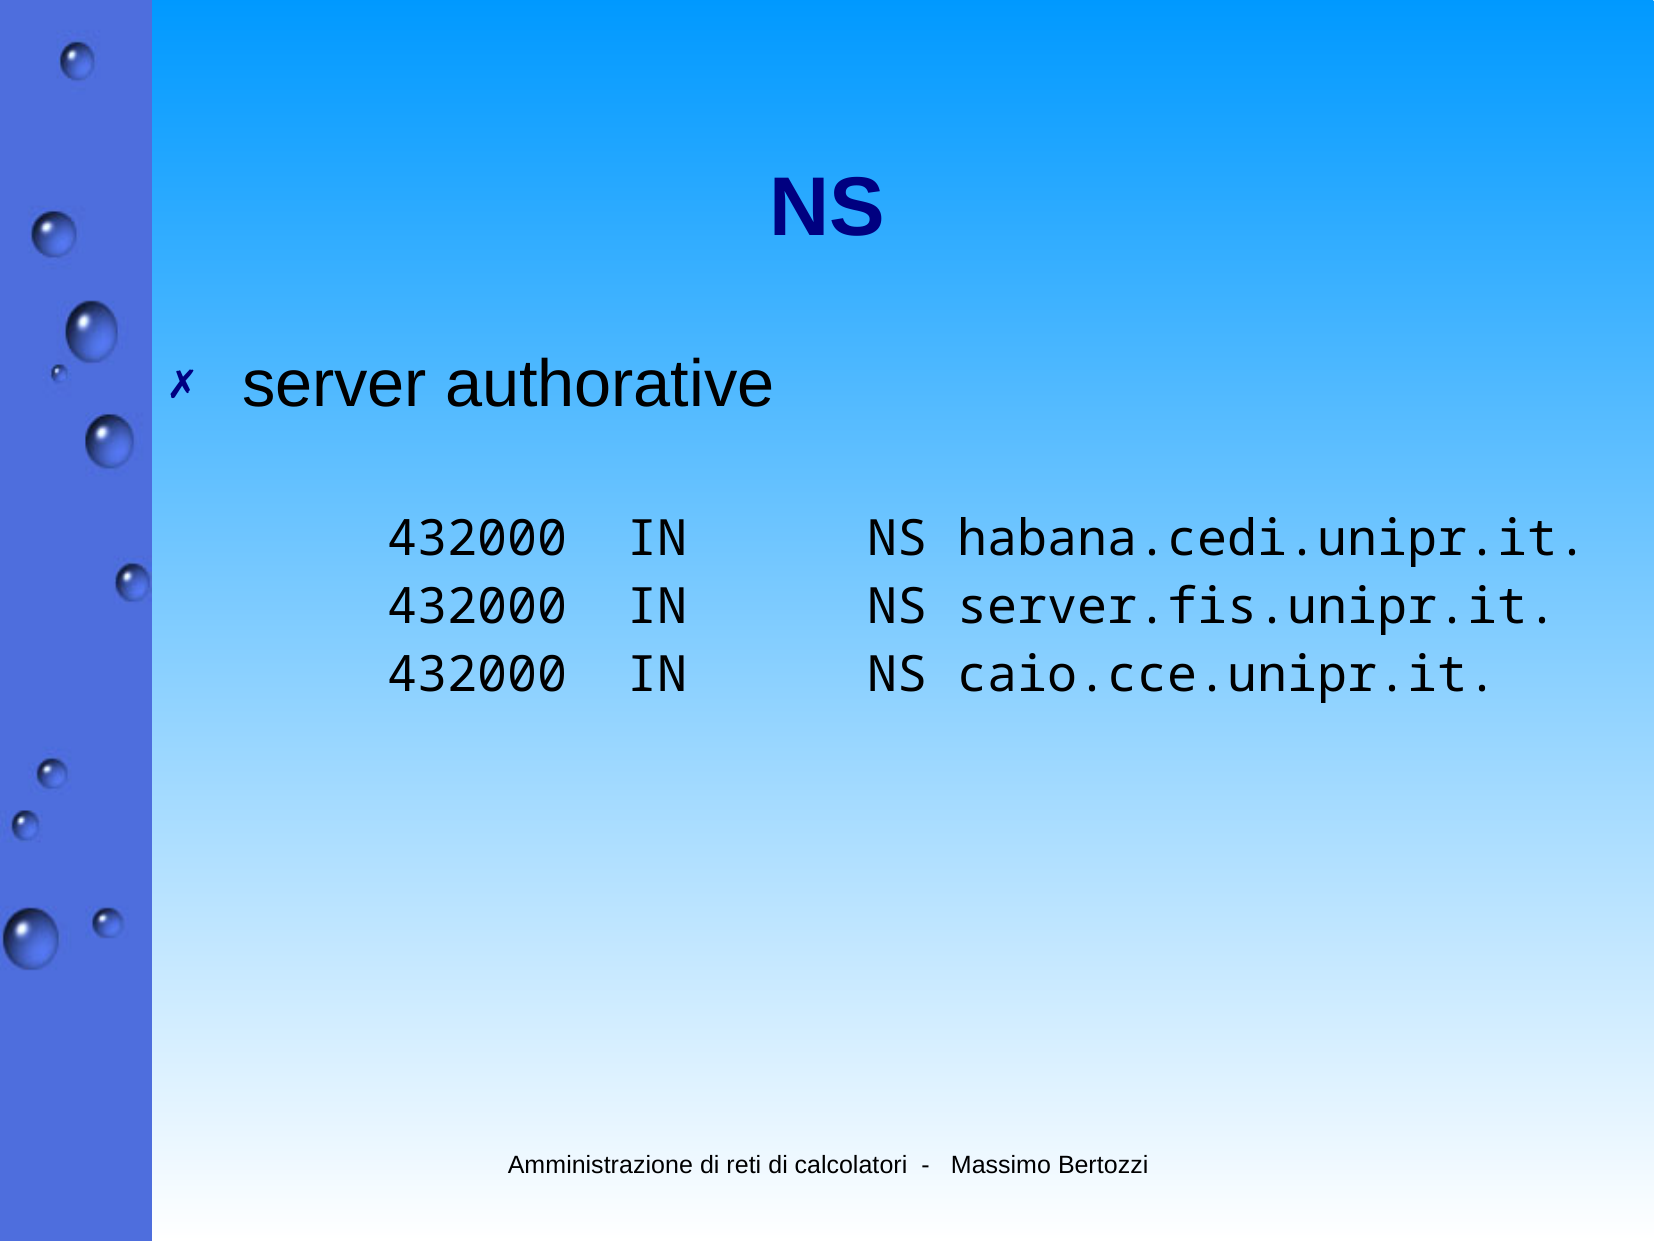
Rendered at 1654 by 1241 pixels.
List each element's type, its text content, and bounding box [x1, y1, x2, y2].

text_box [517, 677, 530, 688]
text_box [1235, 677, 1249, 688]
title NS [121, 102, 1534, 311]
text_box [1054, 677, 1070, 688]
text_box [995, 678, 1008, 688]
text_box [1325, 677, 1340, 688]
text_box [487, 677, 500, 688]
text_box 432000 IN NS habana.cedi.unipr.it. 432000 IN NS server.fis.unipr.it. 432000 IN NS caio.cce.unipr.it. [177, 501, 1595, 677]
picture [0, 0, 152, 1241]
text_box [547, 677, 560, 688]
list server authorative [159, 346, 1572, 443]
text_box [177, 561, 1625, 1241]
